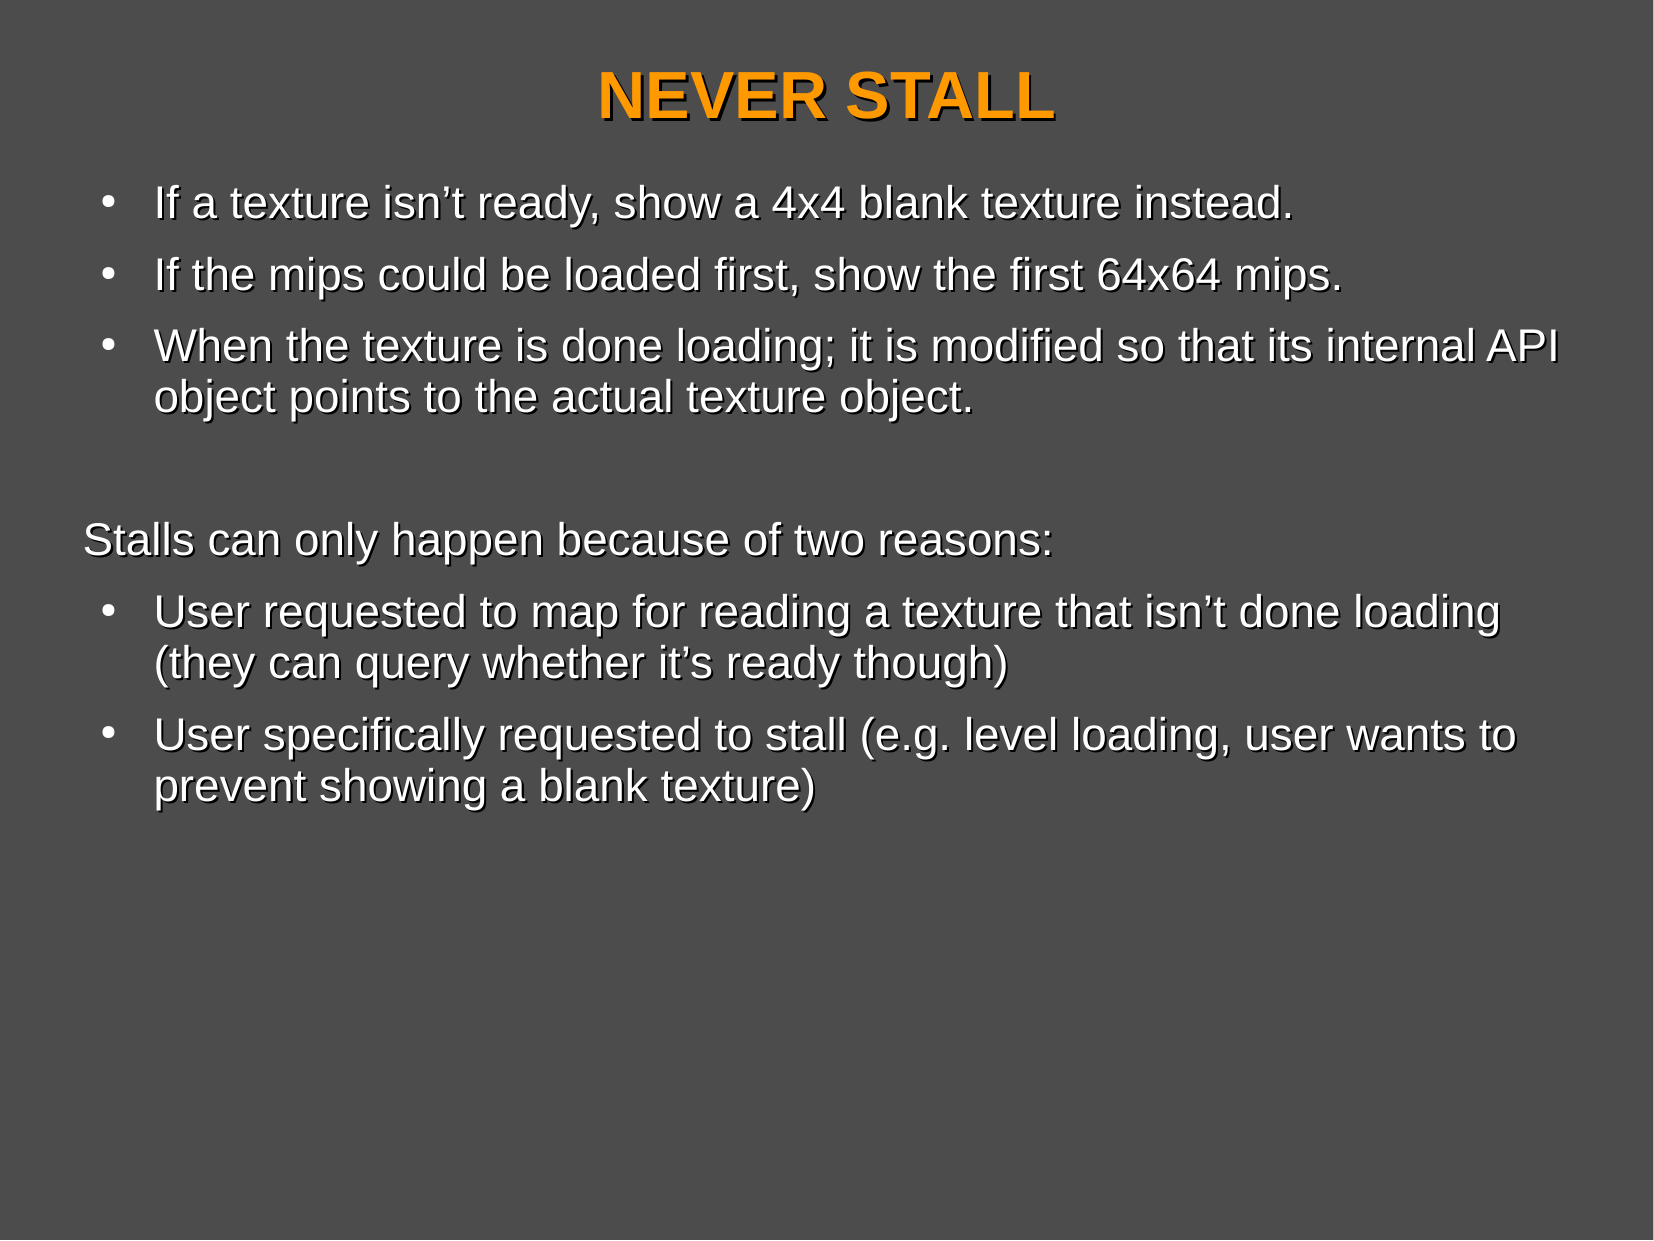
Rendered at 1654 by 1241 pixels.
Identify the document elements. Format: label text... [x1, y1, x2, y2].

list If a texture isn’t ready, show a 4x4 blank texture instead. If the mips could be loaded first, show the first 64x64 mips. When the texture is done loading; it is modified so that its internal API object points to the actual texture object. Stalls can only happen because of two reasons: User requested to map for reading a texture that isn’t done loading (they can query whether it’s ready though) User specifically requested to stall (e.g. level loading, user wants to prevent showing a blank texture) [82, 177, 1571, 1075]
title NEVER STALL [82, 49, 1571, 142]
